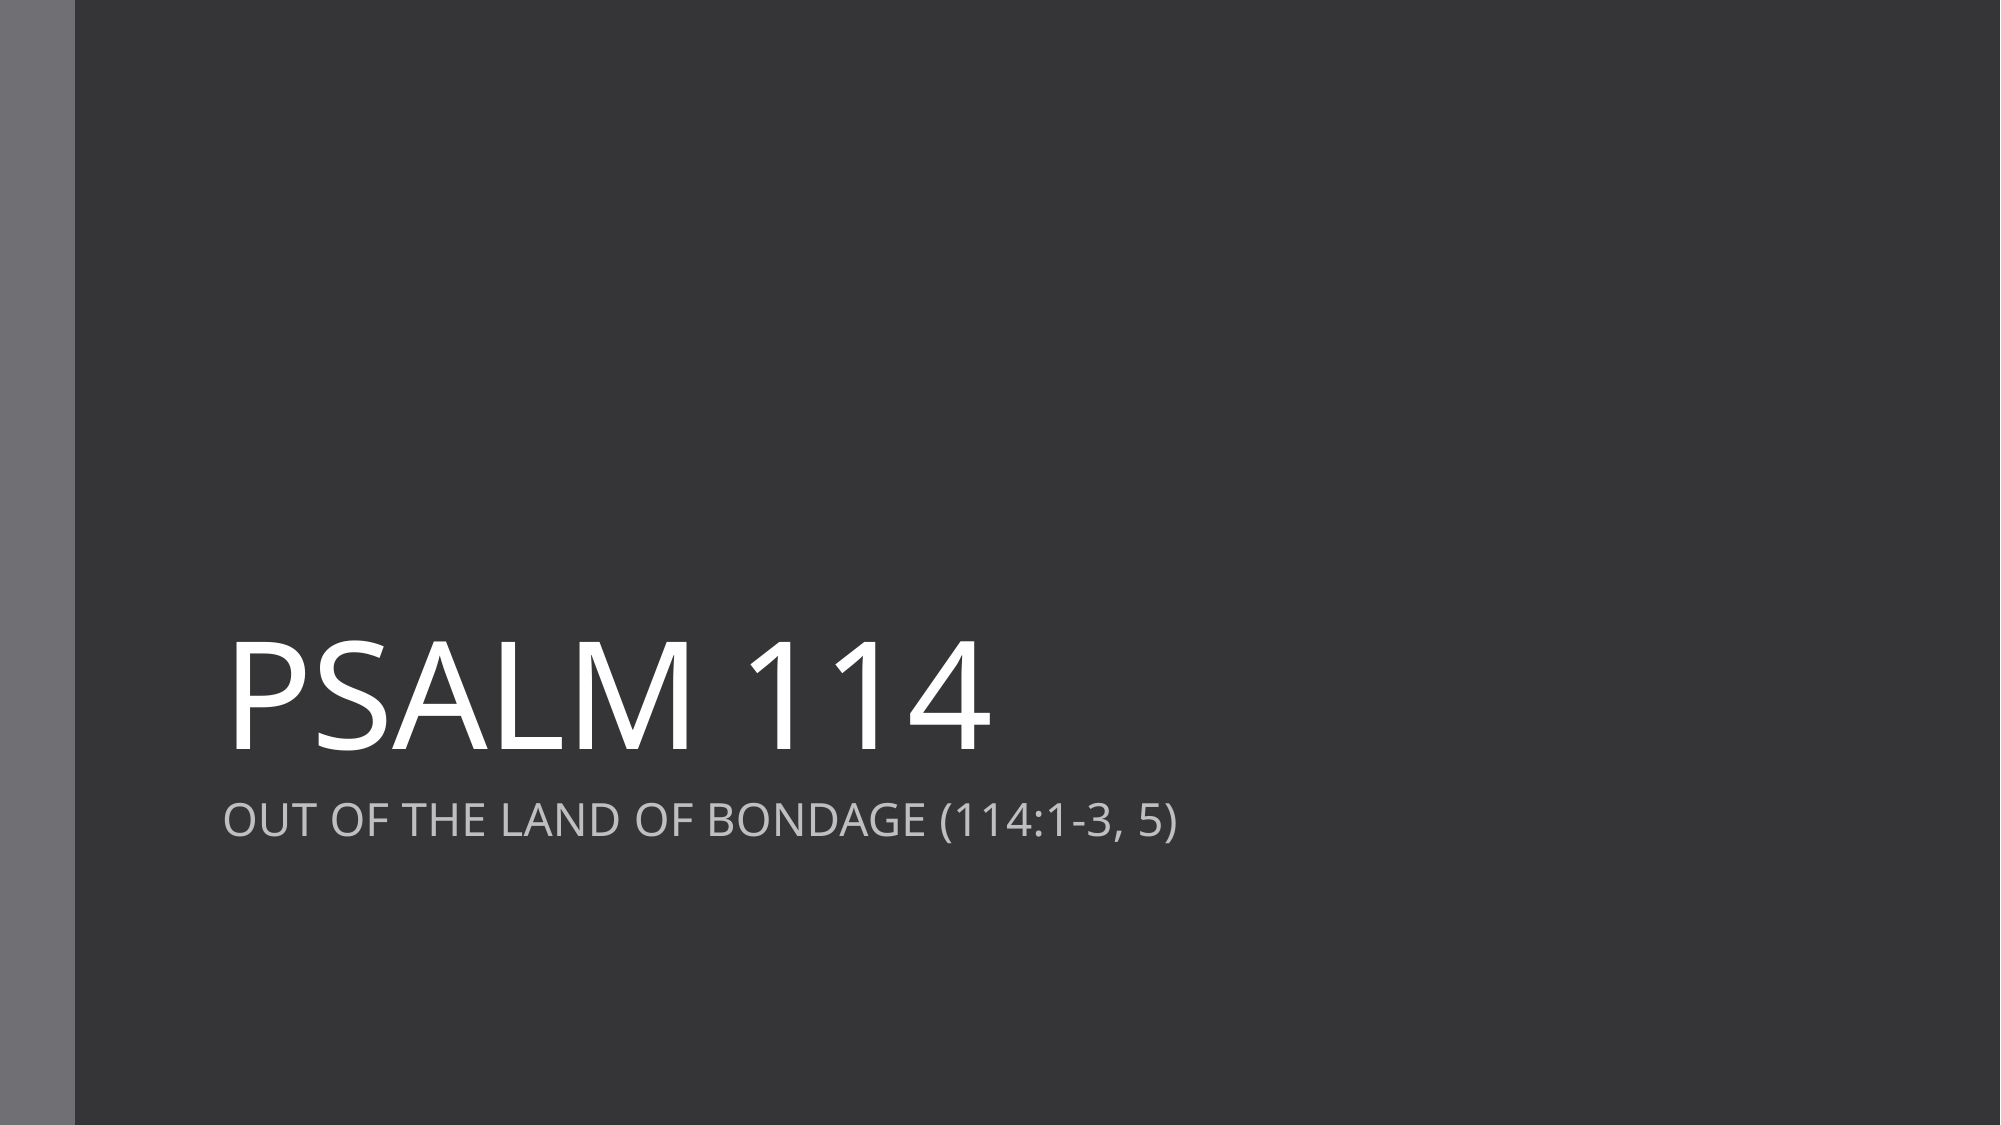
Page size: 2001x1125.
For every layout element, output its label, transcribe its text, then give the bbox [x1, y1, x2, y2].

title PSALM 114 [206, 124, 1752, 787]
subtitle OUT OF THE LAND OF BONDAGE (114:1-3, 5) [206, 787, 1752, 1066]
